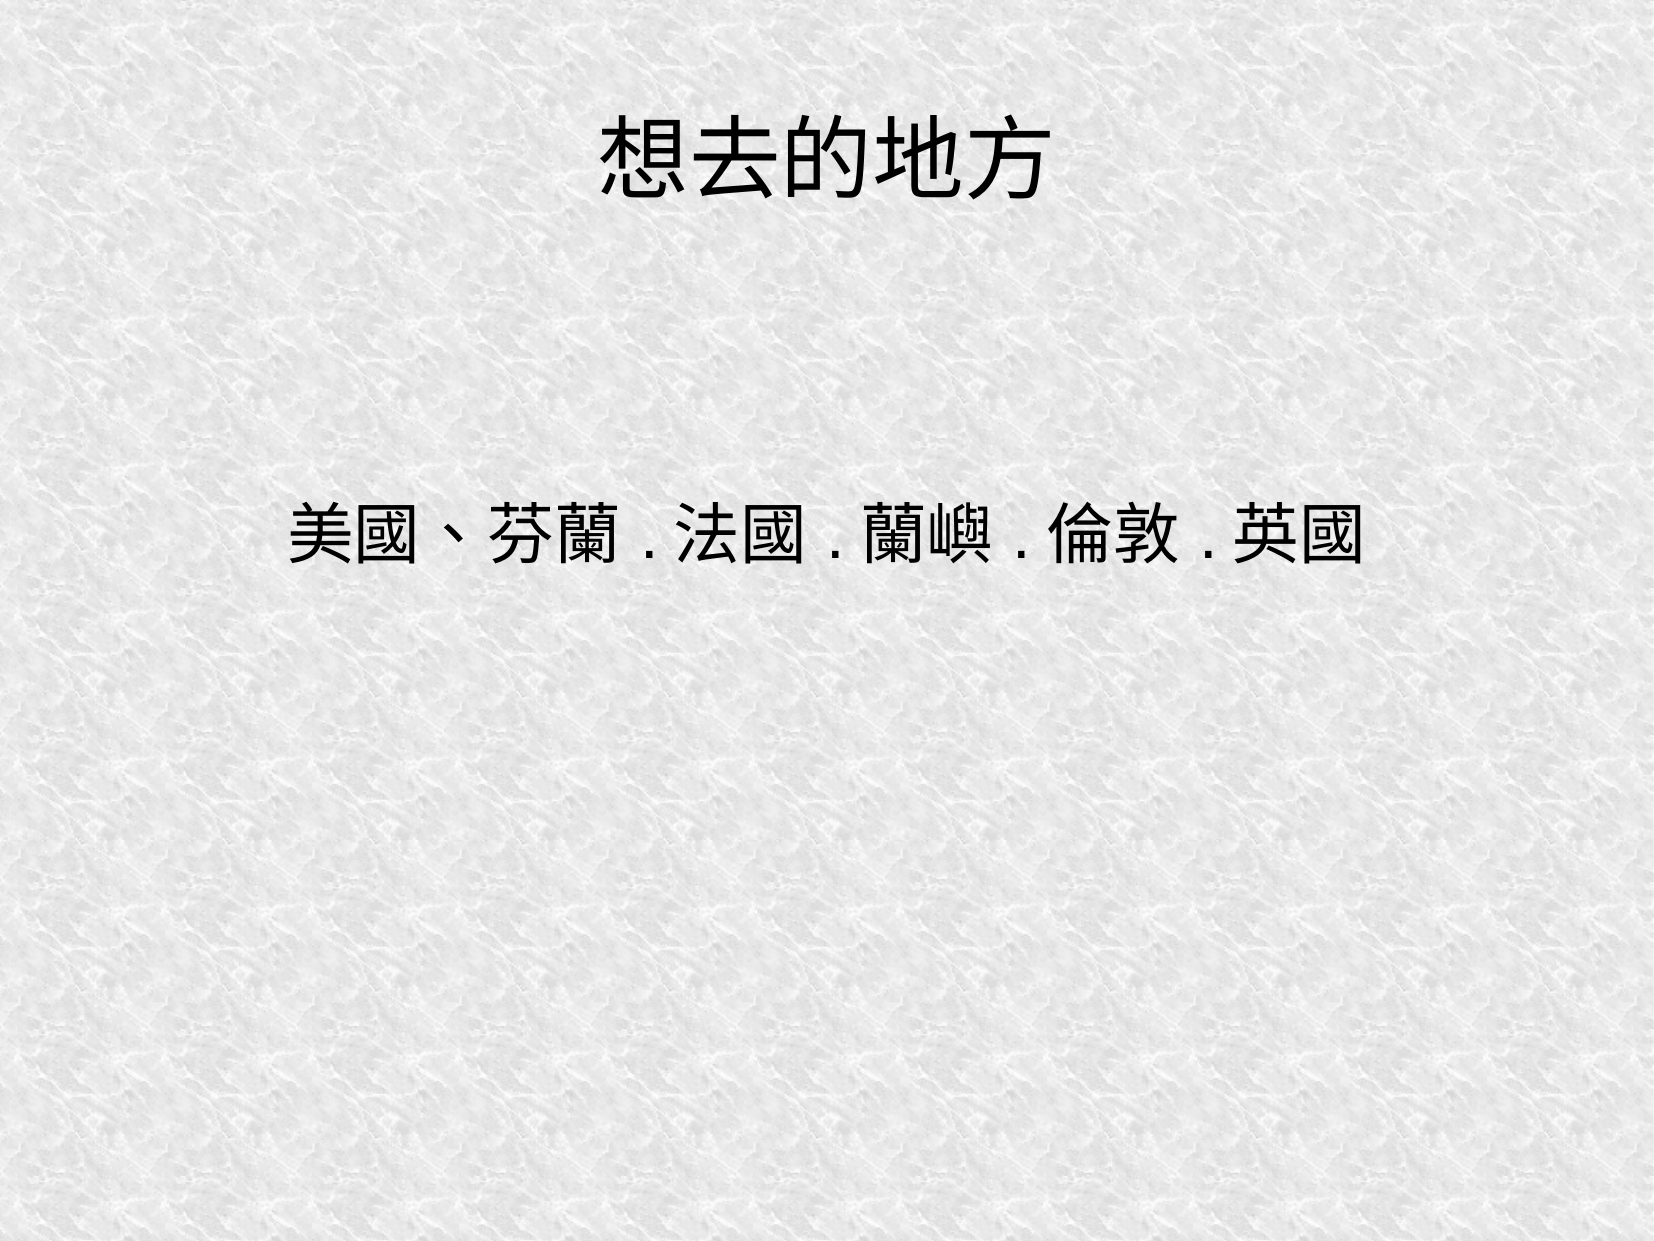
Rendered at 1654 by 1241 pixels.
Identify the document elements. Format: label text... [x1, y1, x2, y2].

subtitle 美國、芬蘭.法國.蘭嶼.倫敦.英國 [82, 49, 1571, 1010]
picture [0, 0, 1654, 1241]
